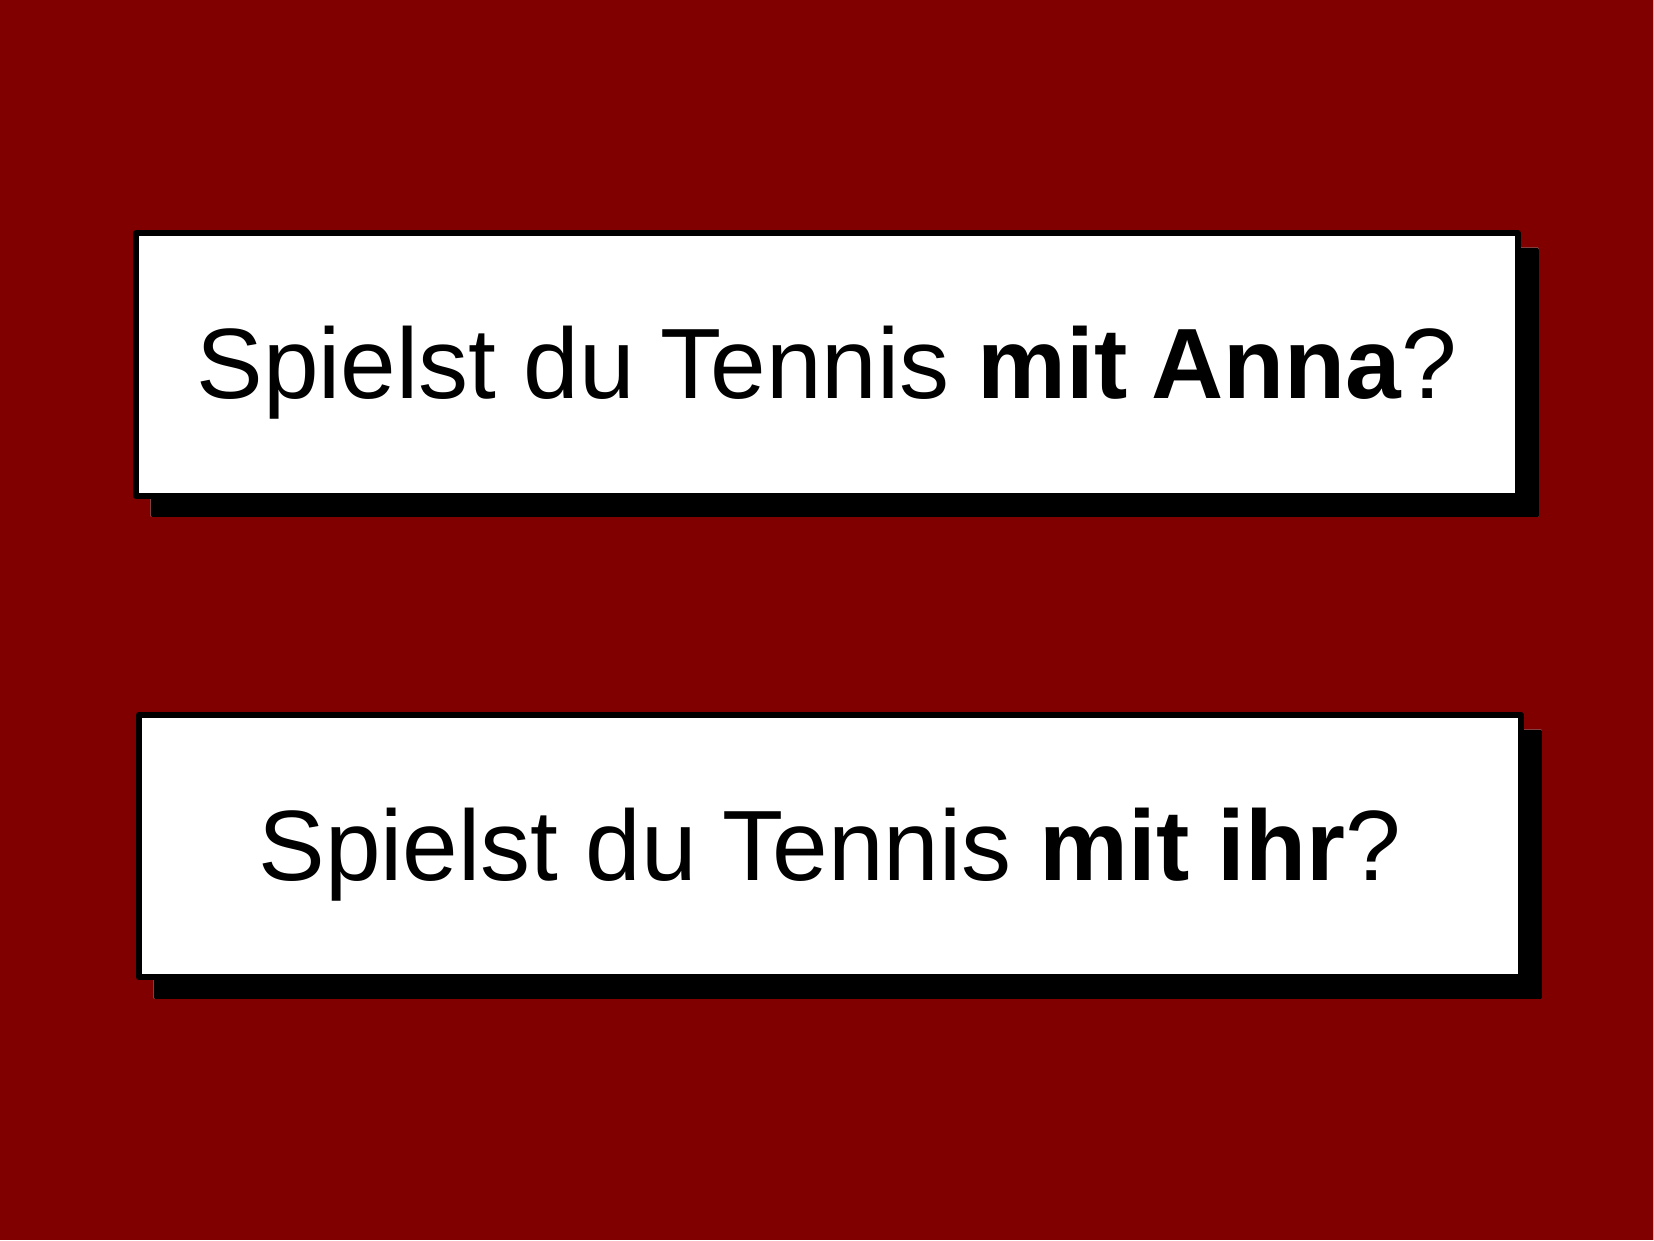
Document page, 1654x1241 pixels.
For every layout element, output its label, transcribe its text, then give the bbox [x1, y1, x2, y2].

text_box [135, 233, 1518, 497]
text_box [138, 714, 1521, 978]
text_box Spielst du Tennis mit Anna? [165, 301, 1489, 428]
text_box Spielst du Tennis mit ihr? [168, 782, 1492, 910]
